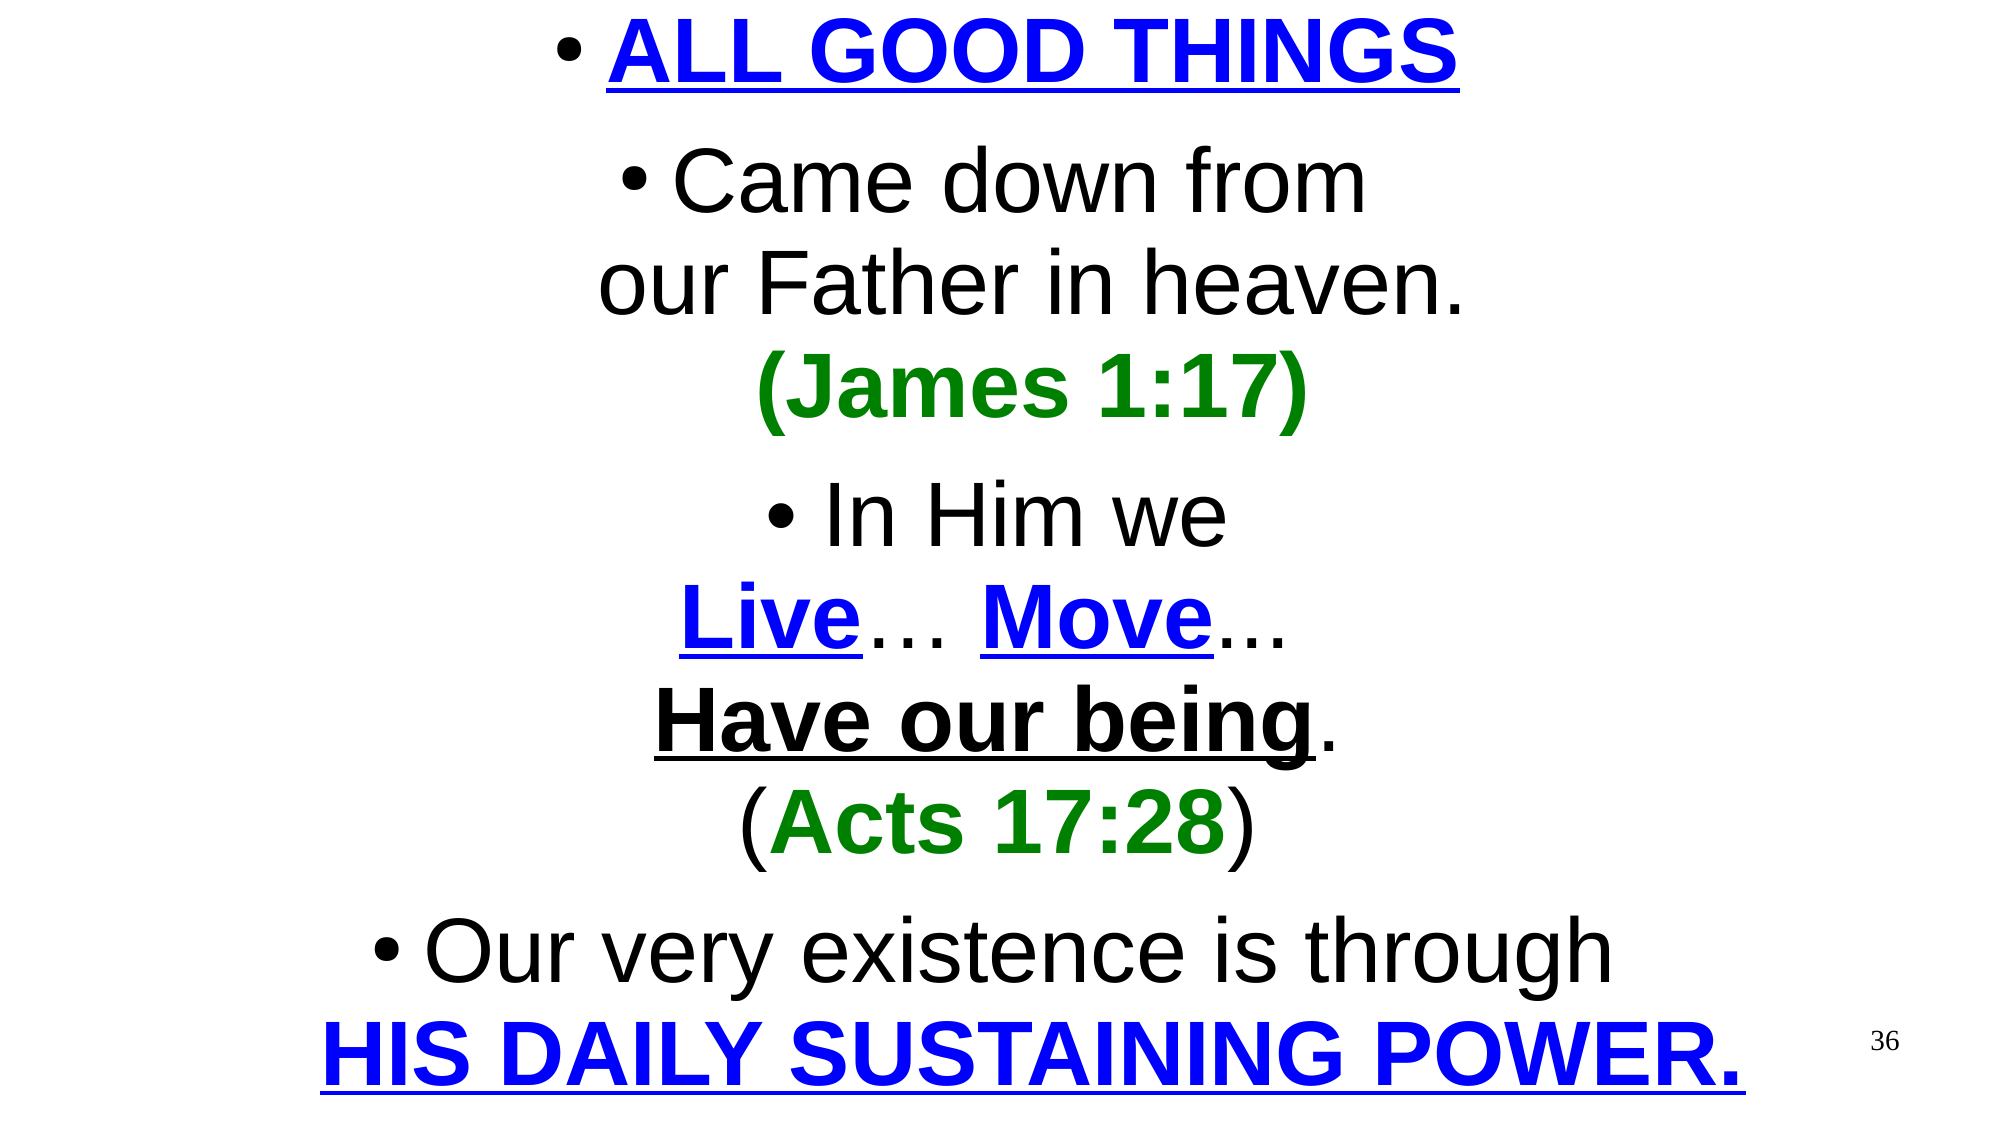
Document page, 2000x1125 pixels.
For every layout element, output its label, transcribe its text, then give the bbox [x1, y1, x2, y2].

list ALL GOOD THINGS Came down from our Father in heaven. (James 1:17) • In Him we Live… Move... Have our being. (Acts 17:28) Our very existence is through HIS DAILY SUSTAINING POWER. [0, 0, 1996, 1123]
